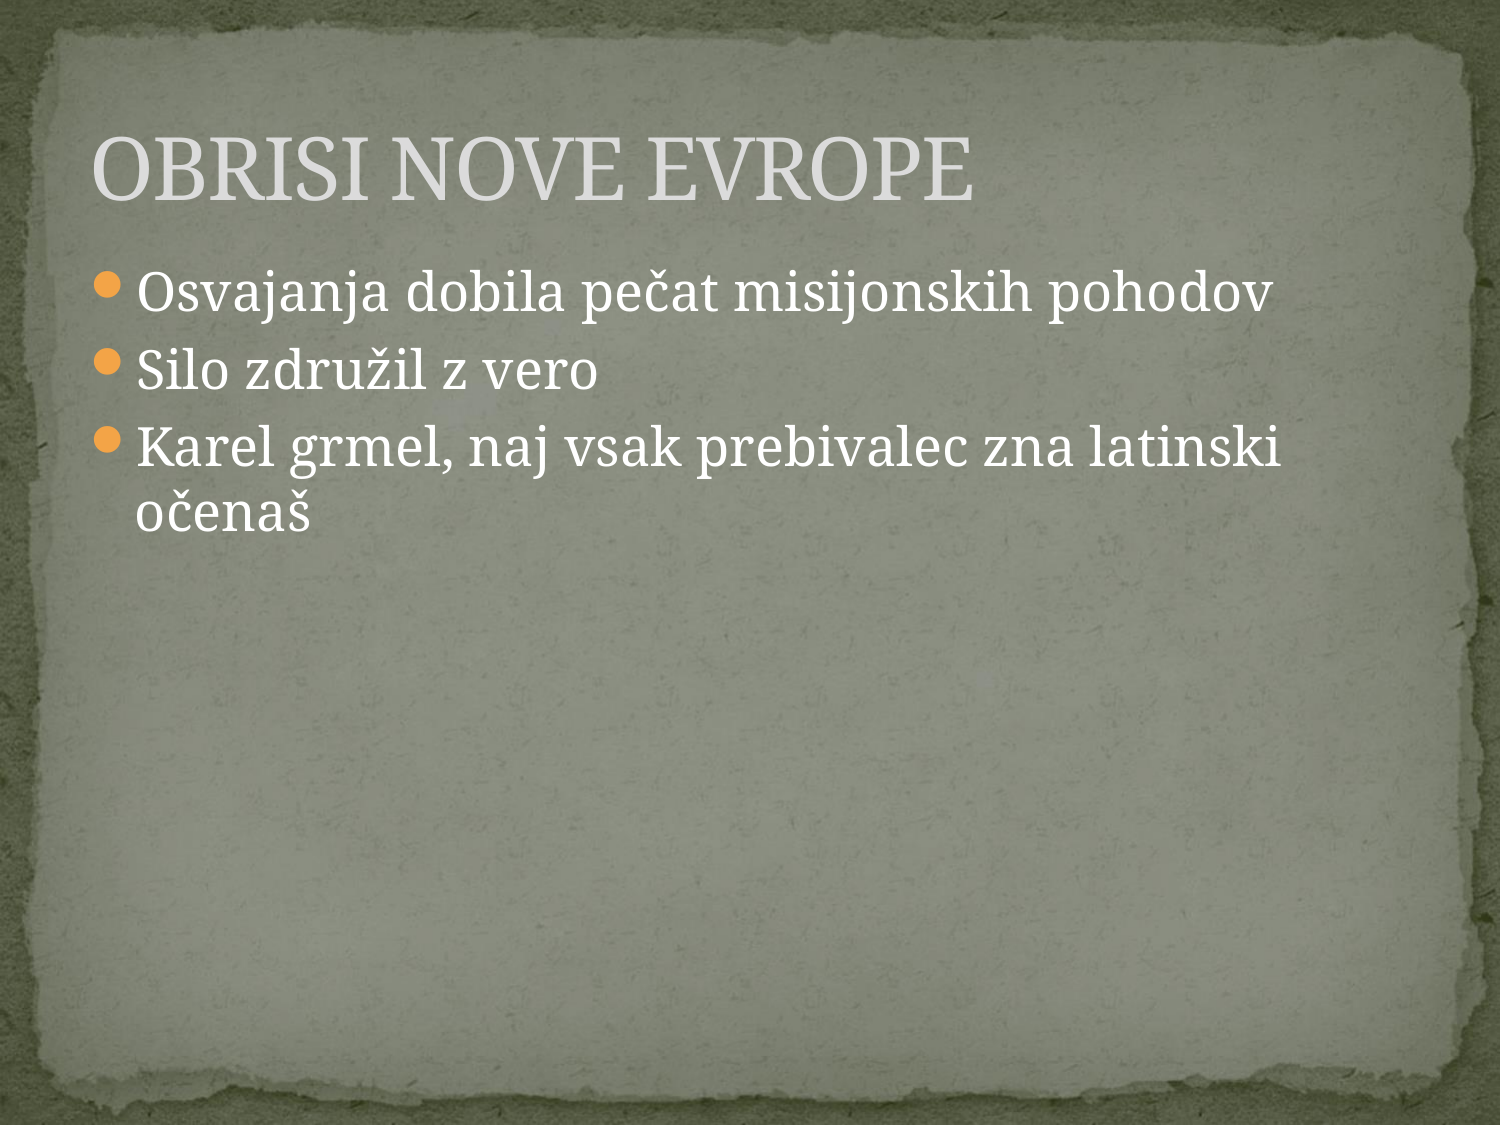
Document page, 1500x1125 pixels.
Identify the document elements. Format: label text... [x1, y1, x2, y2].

picture [0, 0, 1500, 1125]
list Osvajanja dobila pečat misijonskih pohodov Silo združil z vero Karel grmel, naj vsak prebivalec zna latinski očenaš [75, 249, 1425, 1000]
title OBRISI NOVE EVROPE [75, 24, 1425, 225]
